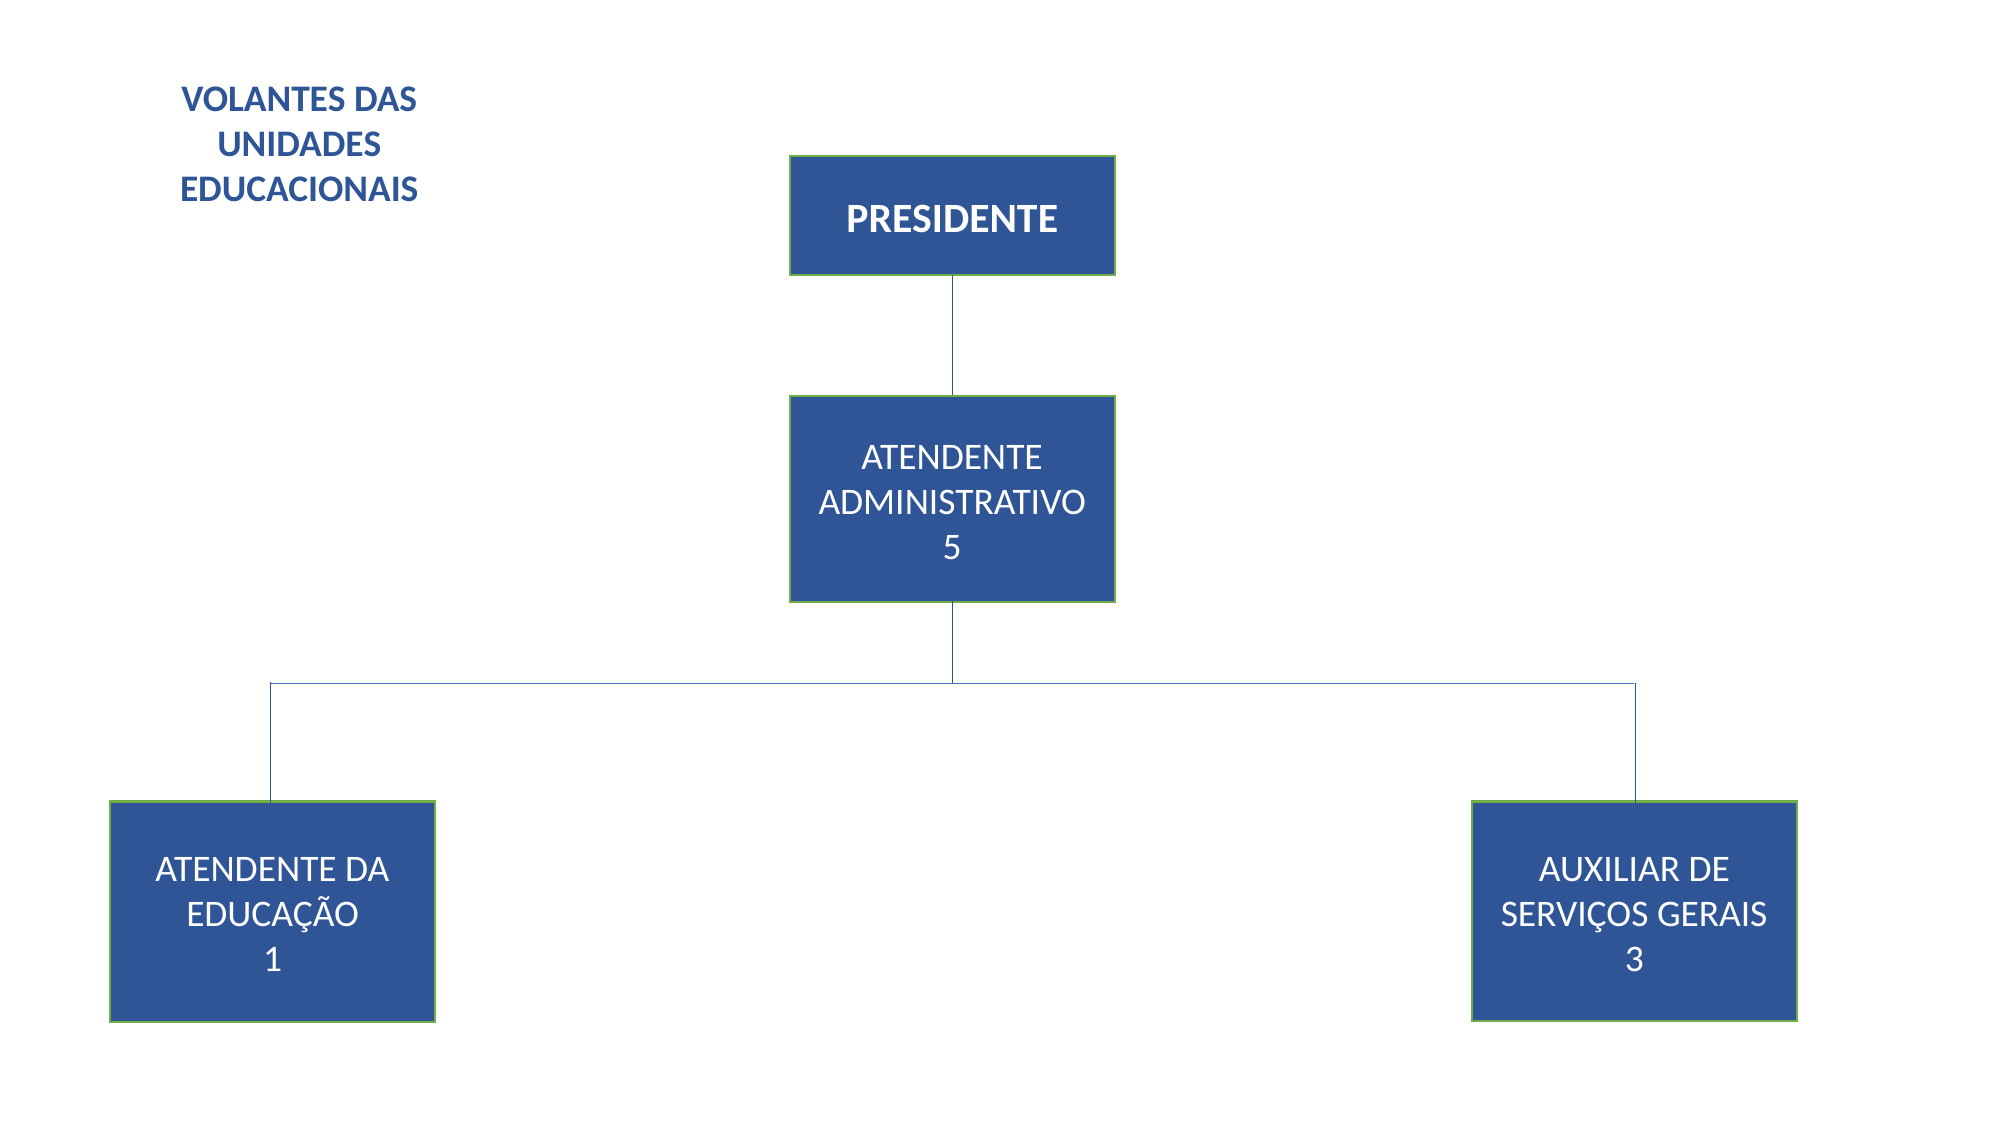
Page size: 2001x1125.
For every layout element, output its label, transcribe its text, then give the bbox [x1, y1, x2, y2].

text_box ATENDENTE DA EDUCAÇÃO 1 [110, 801, 435, 1022]
text_box AUXILIAR DE SERVIÇOS GERAIS 3 [1472, 801, 1797, 1021]
text_box ATENDENTE ADMINISTRATIVO 5 [790, 396, 1115, 602]
text_box PRESIDENTE [790, 156, 1115, 275]
text_box VOLANTES DAS UNIDADES EDUCACIONAIS [101, 66, 497, 218]
